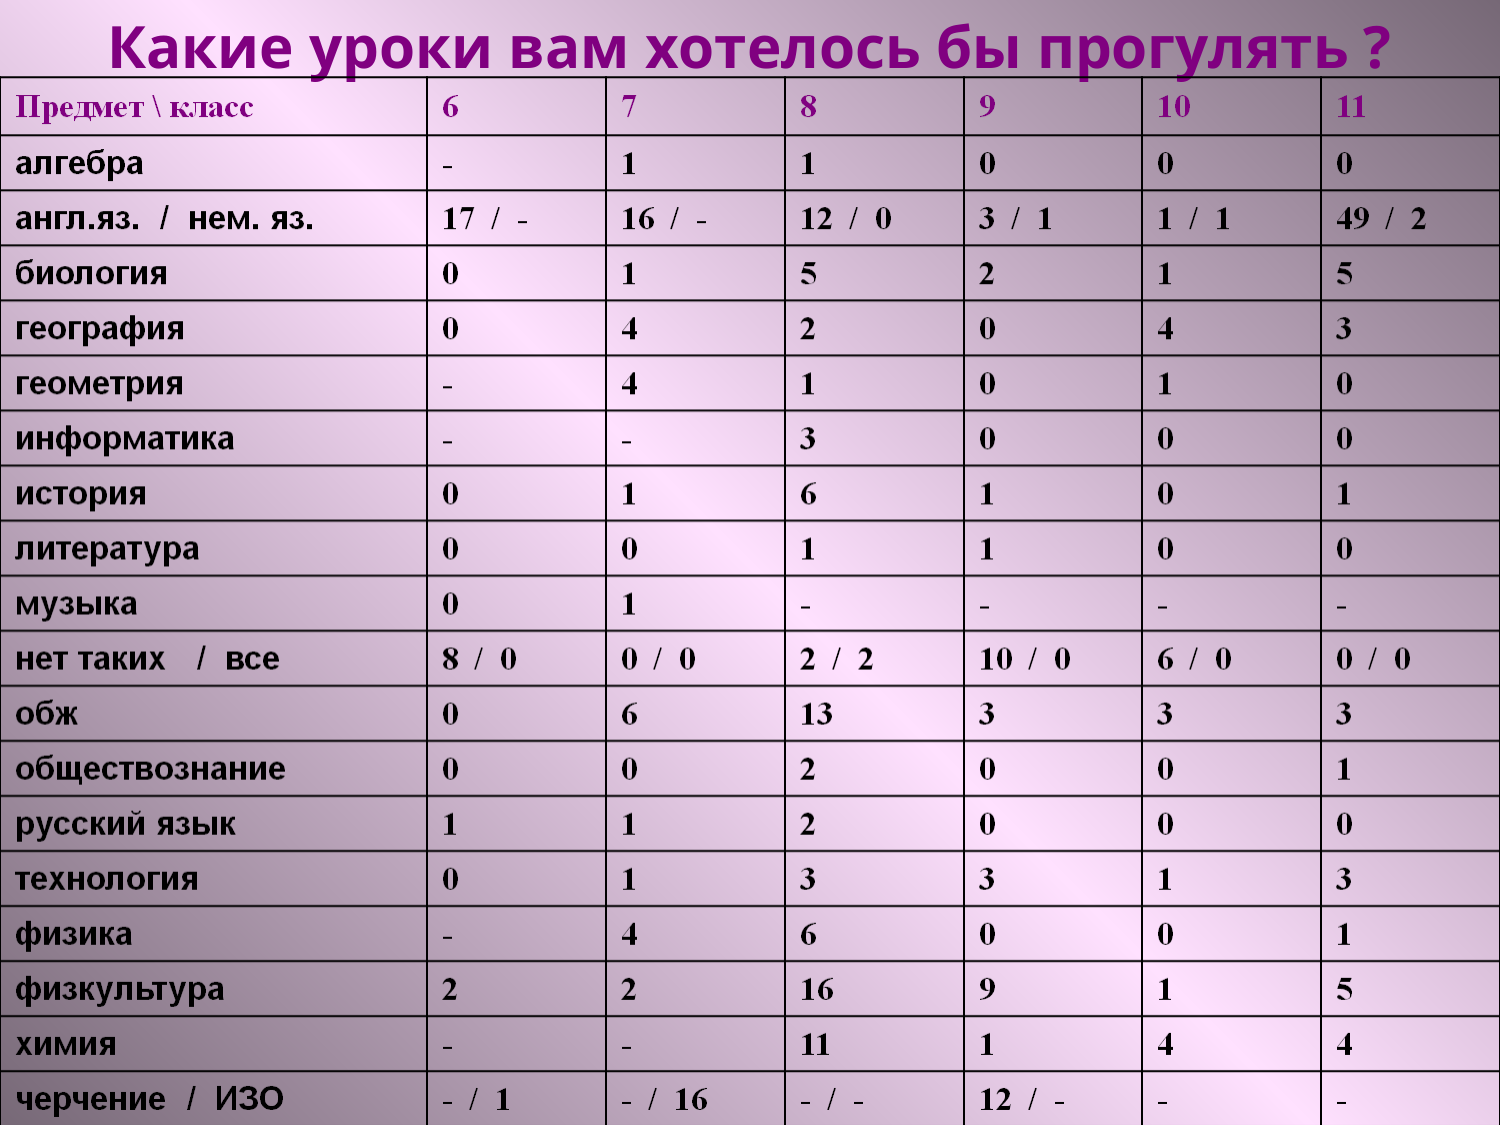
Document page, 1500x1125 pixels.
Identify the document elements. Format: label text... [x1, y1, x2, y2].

picture [0, 66, 1500, 1125]
title Какие уроки вам хотелось бы прогулять ? [75, 0, 1426, 66]
